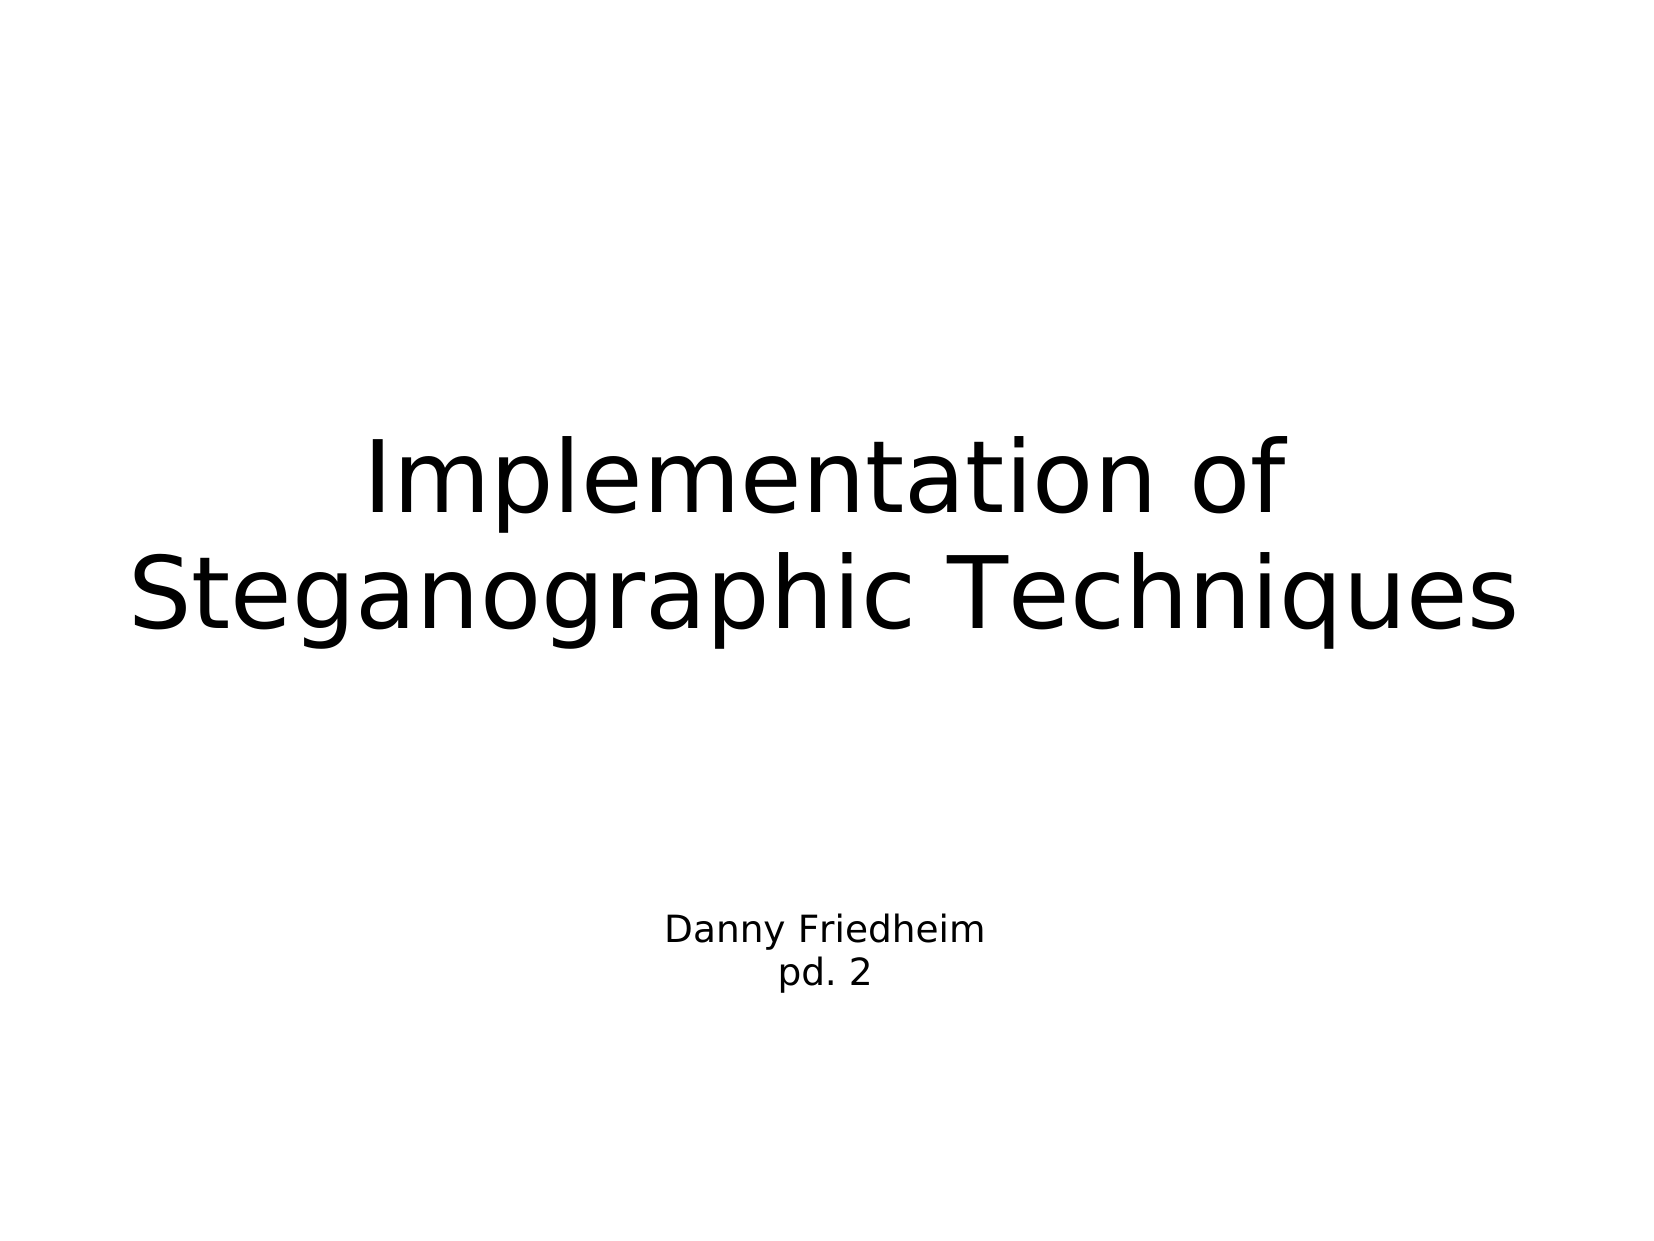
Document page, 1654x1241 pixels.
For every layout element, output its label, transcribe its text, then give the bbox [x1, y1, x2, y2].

text_box Implementation of Steganographic Techniques [37, 412, 1613, 660]
text_box Danny Friedheim pd. 2 [450, 900, 1201, 1002]
